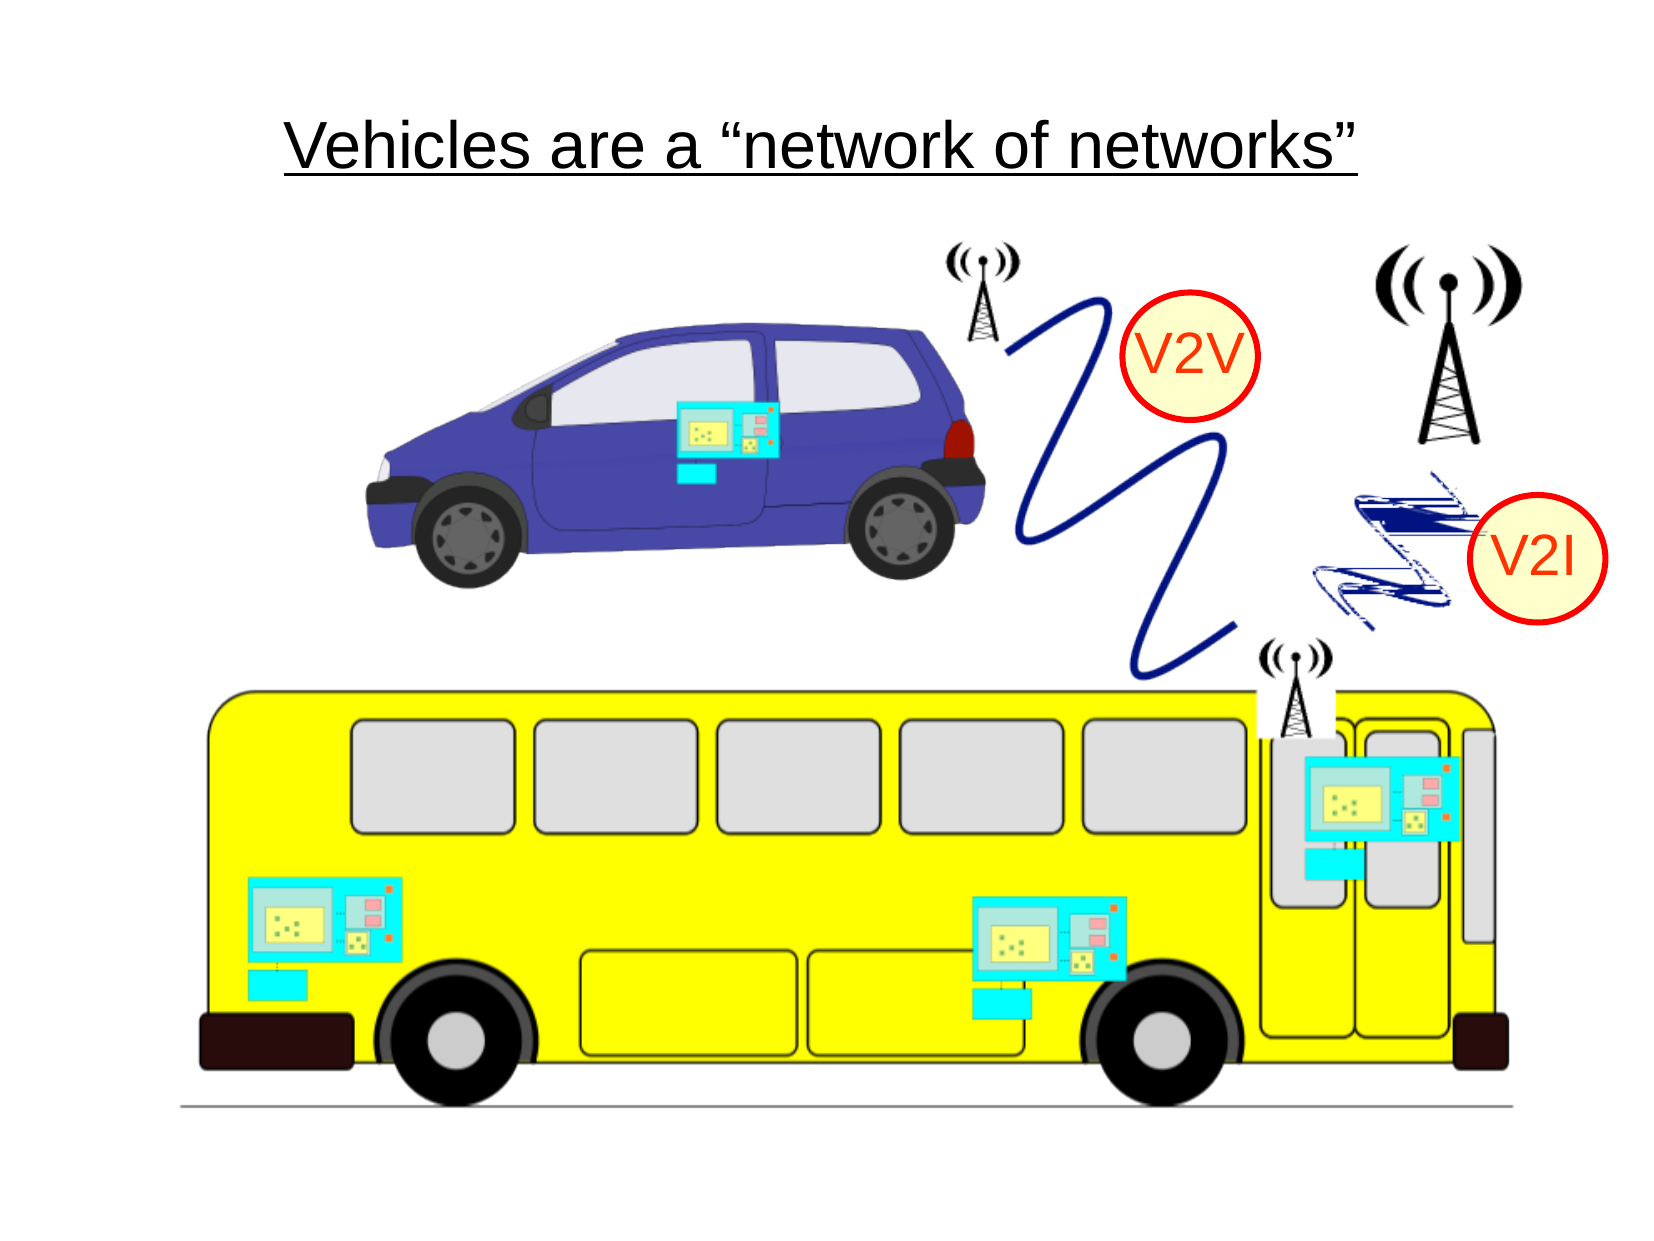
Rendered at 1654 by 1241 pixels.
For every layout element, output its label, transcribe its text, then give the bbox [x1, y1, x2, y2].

picture [68, 26, 1654, 1241]
text_box V2I [1588, 515, 1601, 533]
text_box V2V [1241, 313, 1261, 400]
text_box V2I [1475, 515, 1487, 532]
text_box V2I [1589, 584, 1601, 602]
text_box V2V [1120, 313, 1139, 400]
title Vehicles are a “network of networks” [281, 42, 1360, 250]
text_box [1469, 494, 1606, 623]
text_box V2I [1475, 585, 1486, 602]
text_box [1122, 292, 1258, 421]
